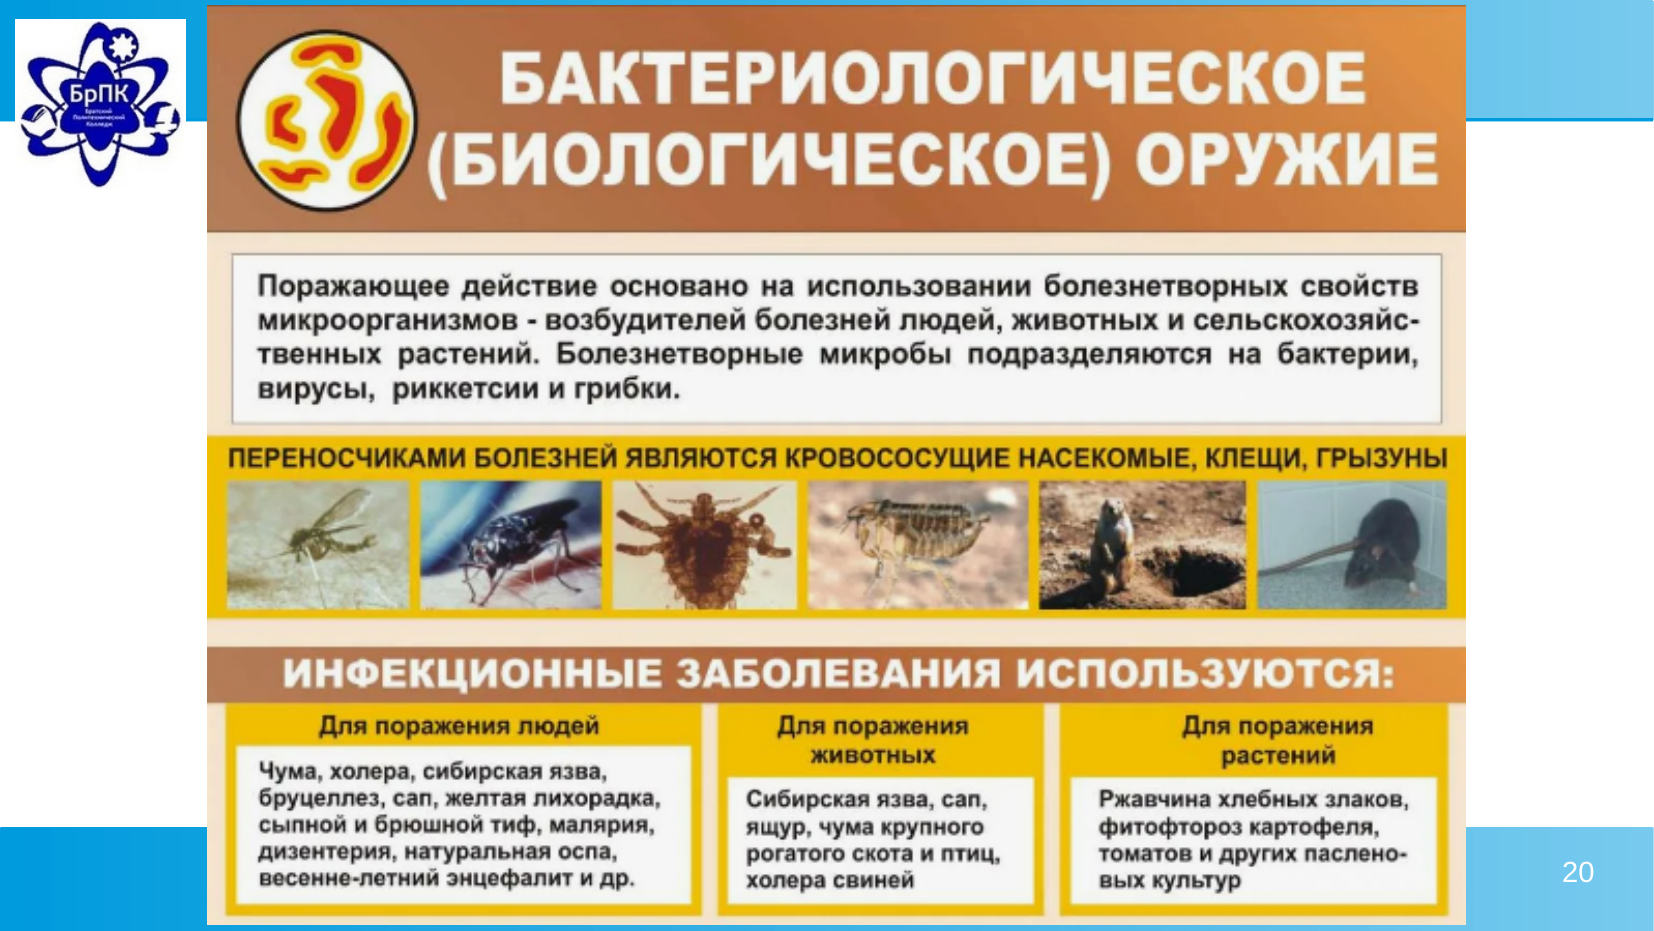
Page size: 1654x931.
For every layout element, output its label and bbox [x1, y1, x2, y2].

picture [207, 5, 1466, 925]
picture [15, 20, 186, 190]
